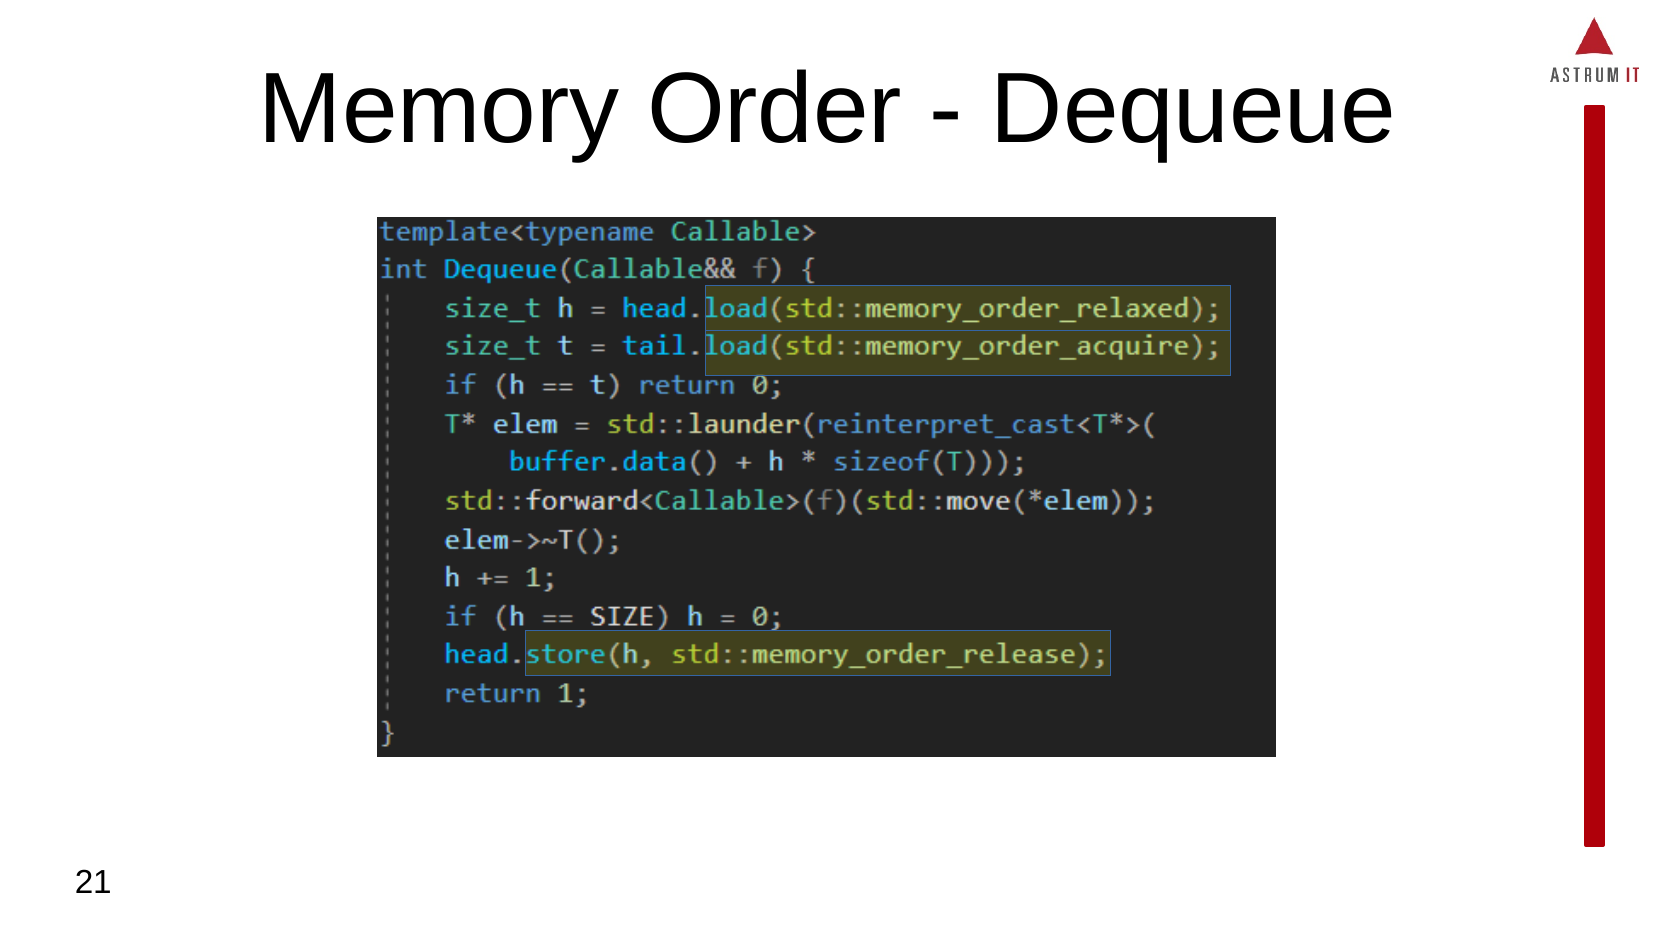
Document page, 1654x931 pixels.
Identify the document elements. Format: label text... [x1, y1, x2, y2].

picture [377, 217, 1276, 757]
text_box [525, 630, 1111, 676]
picture [1550, 17, 1639, 82]
title Memory Order - Dequeue [114, 30, 1541, 186]
text_box [705, 285, 1231, 376]
